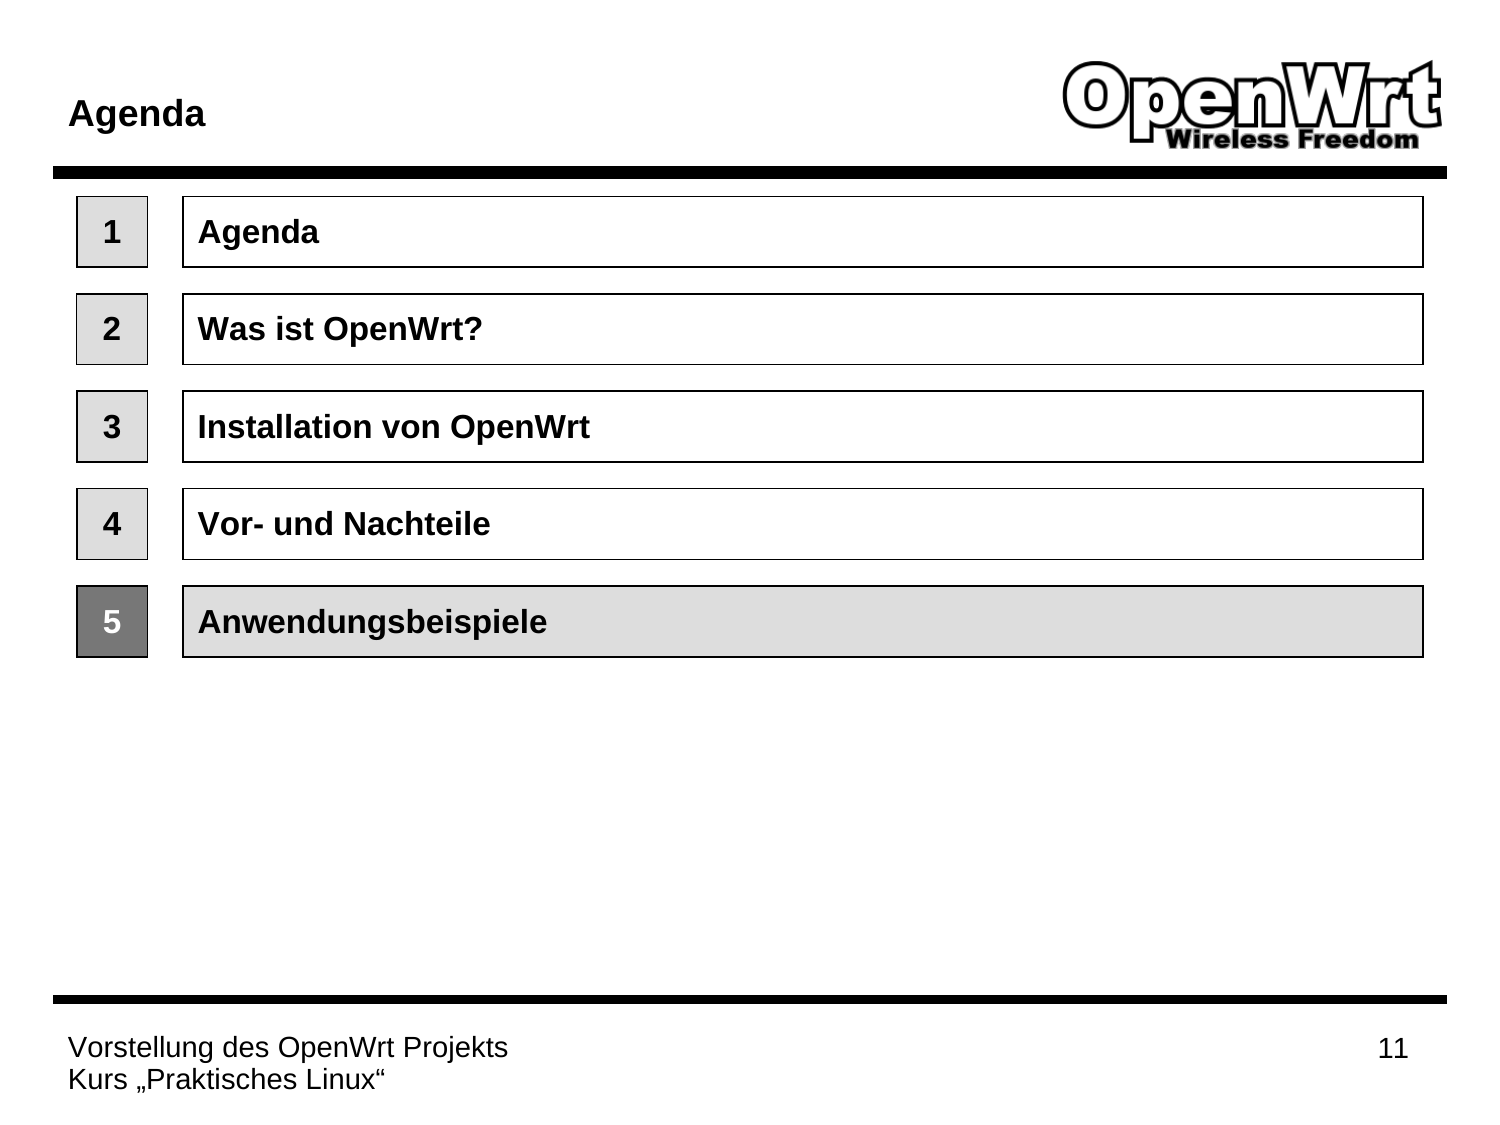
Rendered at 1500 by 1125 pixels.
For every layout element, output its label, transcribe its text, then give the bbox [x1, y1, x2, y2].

picture [1057, 54, 1447, 154]
text_box Was ist OpenWrt? [183, 293, 1424, 365]
text_box 1 [76, 196, 148, 268]
text_box 4 [76, 488, 148, 560]
text_box Vor- und Nachteile [183, 488, 1424, 560]
text_box 5 [76, 586, 148, 658]
text_box 3 [76, 391, 148, 462]
title Agenda [53, 53, 870, 173]
text_box Anwendungsbeispiele [183, 586, 1424, 658]
text_box Agenda [183, 196, 1424, 268]
text_box Installation von OpenWrt [183, 391, 1424, 462]
text_box 2 [76, 293, 148, 365]
